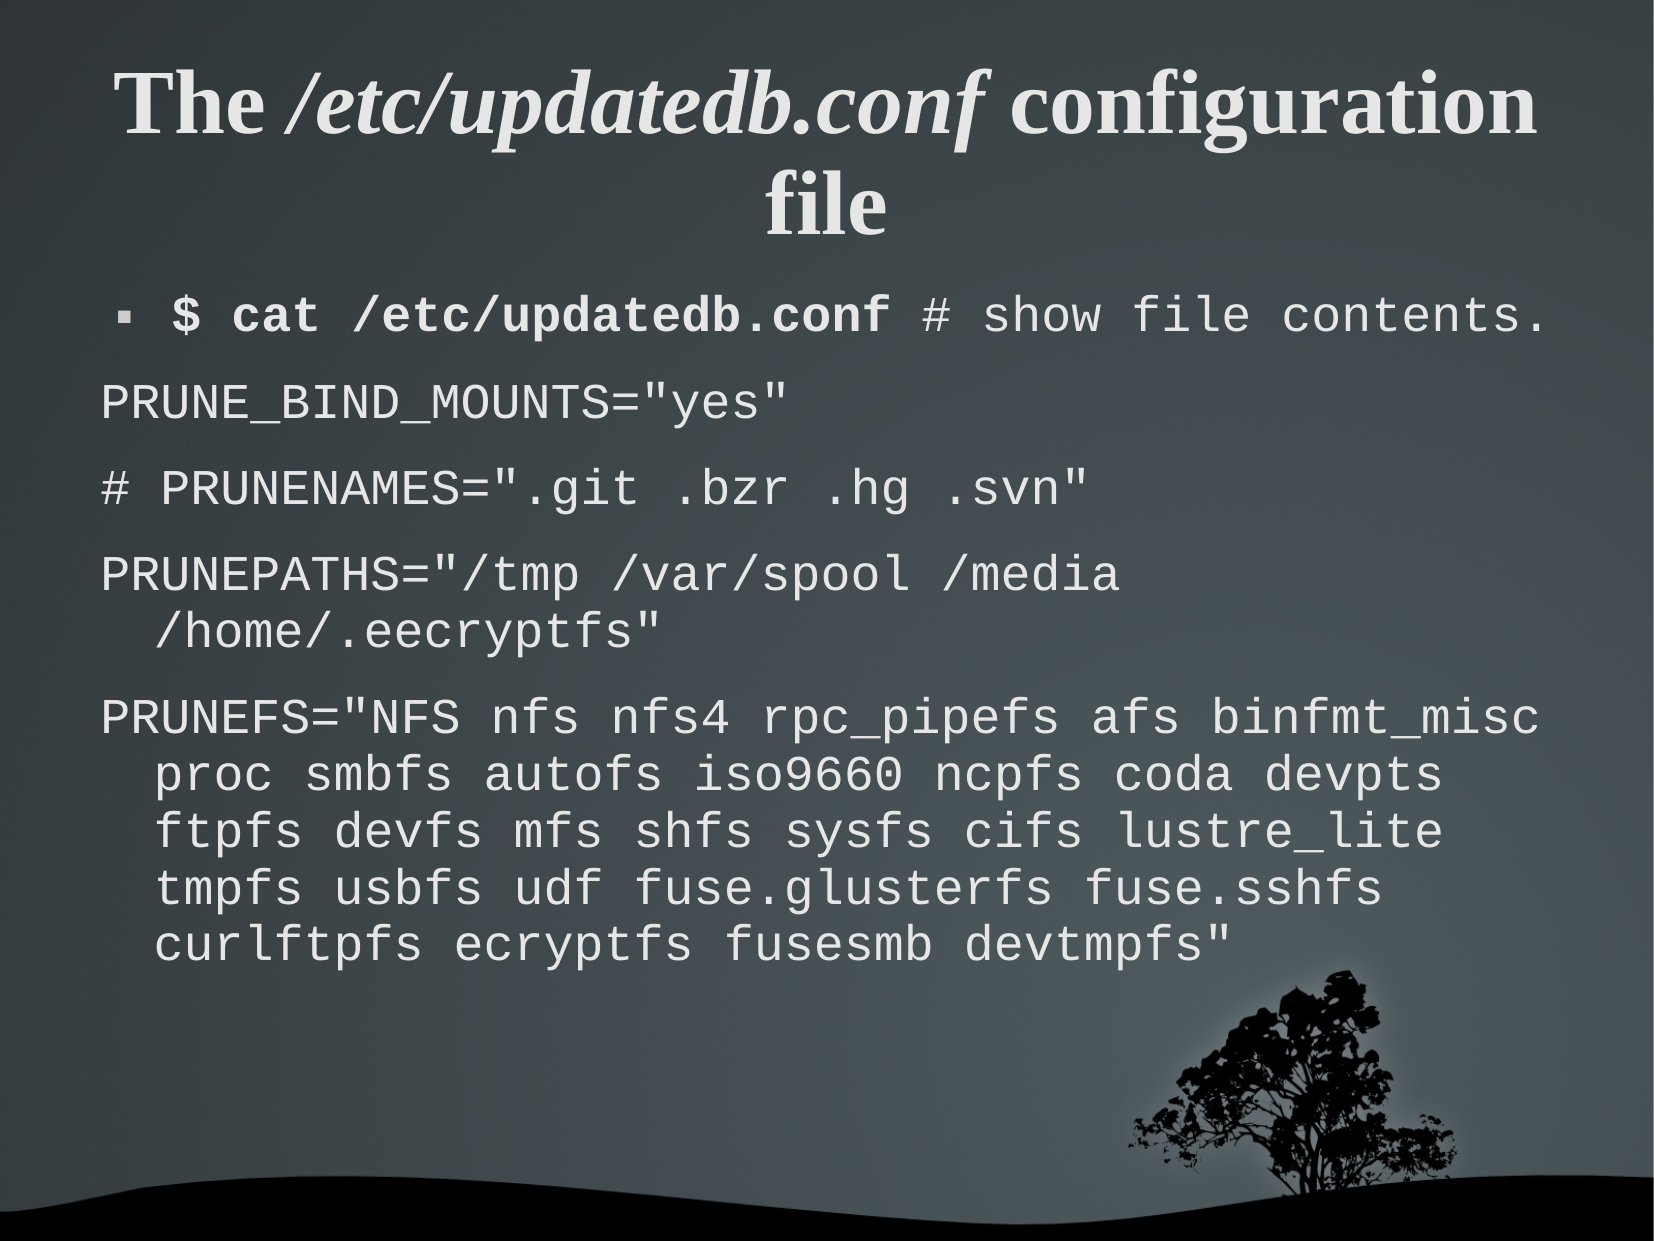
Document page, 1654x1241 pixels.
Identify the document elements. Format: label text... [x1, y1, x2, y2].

picture [0, 0, 1654, 1241]
list $ cat /etc/updatedb.conf # show file contents. PRUNE_BIND_MOUNTS="yes" # PRUNENAMES=".git .bzr .hg .svn" PRUNEPATHS="/tmp /var/spool /media /home/.eecryptfs" PRUNEFS="NFS nfs nfs4 rpc_pipefs afs binfmt_misc proc smbfs autofs iso9660 ncpfs coda devpts ftpfs devfs mfs shfs sysfs cifs lustre_lite tmpfs usbfs udf fuse.glusterfs fuse.sshfs curlftpfs ecryptfs fusesmb devtmpfs" [82, 290, 1571, 1109]
title The /etc/updatedb.conf configuration file [82, 33, 1571, 273]
